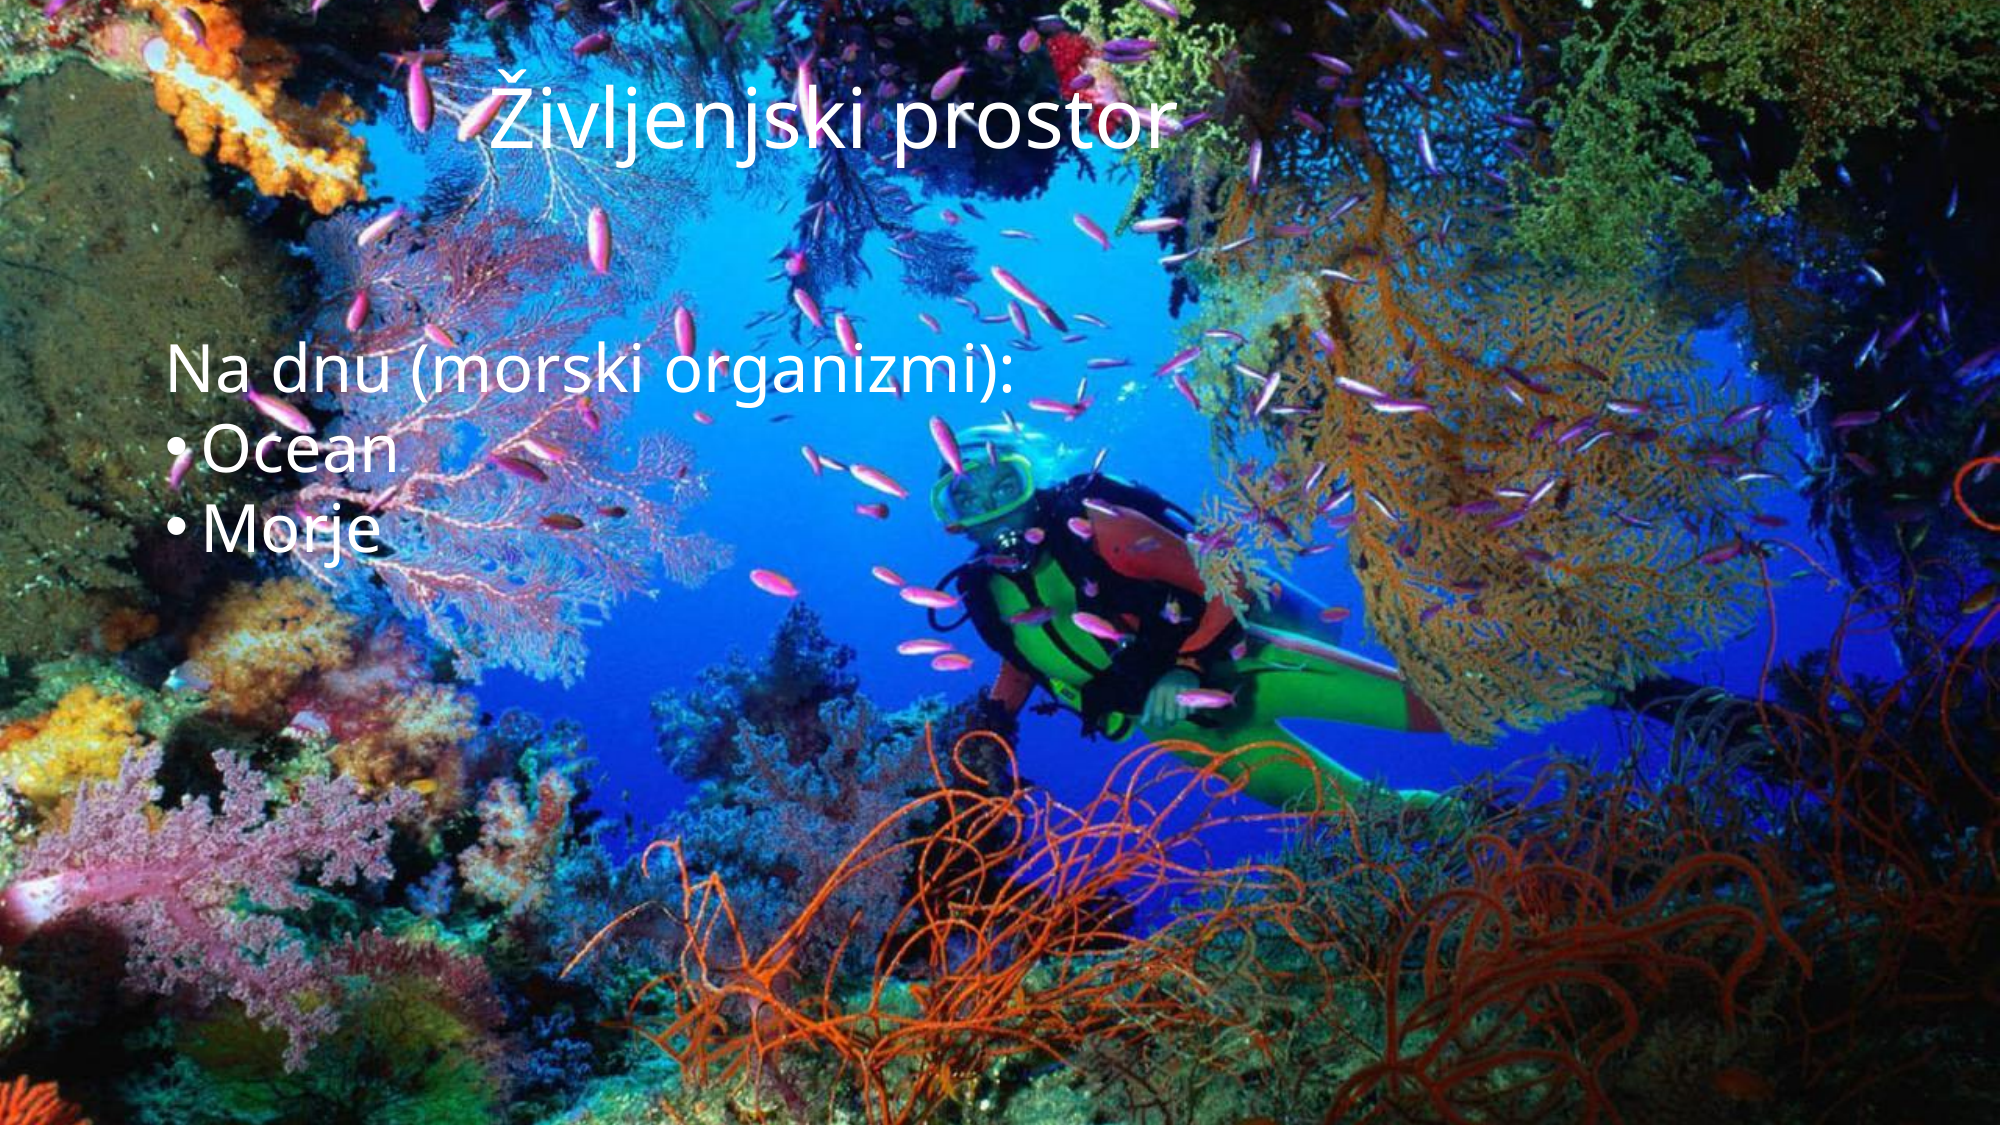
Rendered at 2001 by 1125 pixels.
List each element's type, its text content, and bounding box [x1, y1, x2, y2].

text_box Na dnu (morski organizmi): Ocean Morje [149, 318, 1334, 813]
picture [0, 0, 2000, 1125]
text_box Življenjski prostor [473, 57, 1670, 173]
